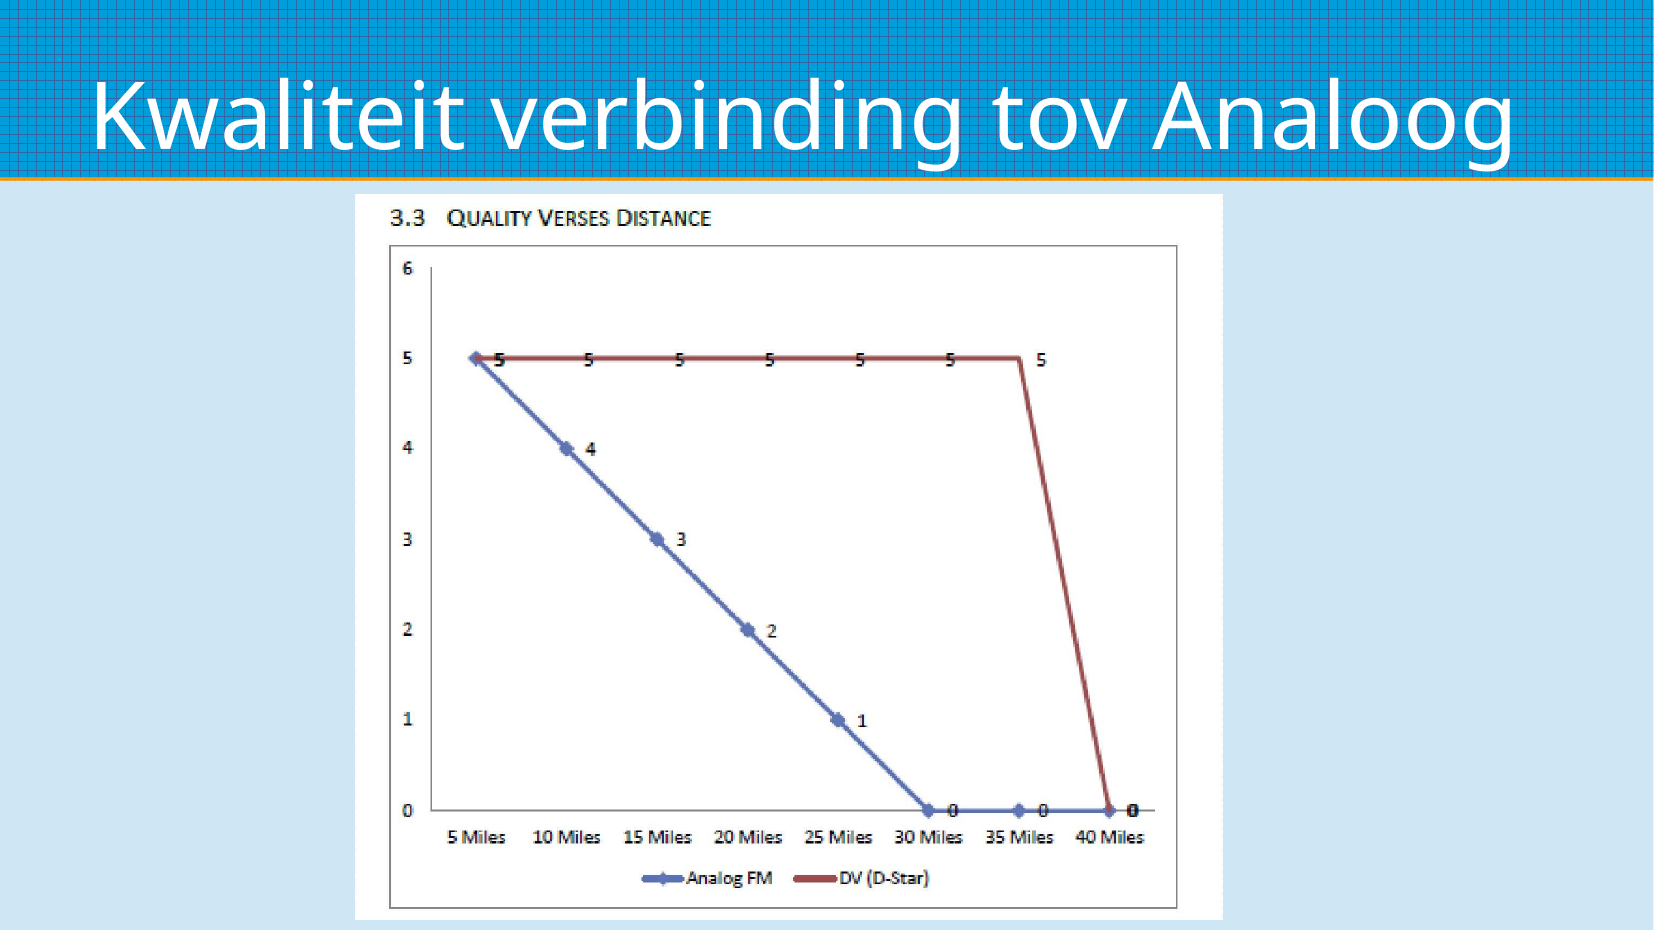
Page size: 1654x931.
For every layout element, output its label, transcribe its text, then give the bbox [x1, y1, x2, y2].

title Kwaliteit verbinding tov Analoog [88, 14, 1565, 178]
picture [355, 194, 1223, 920]
